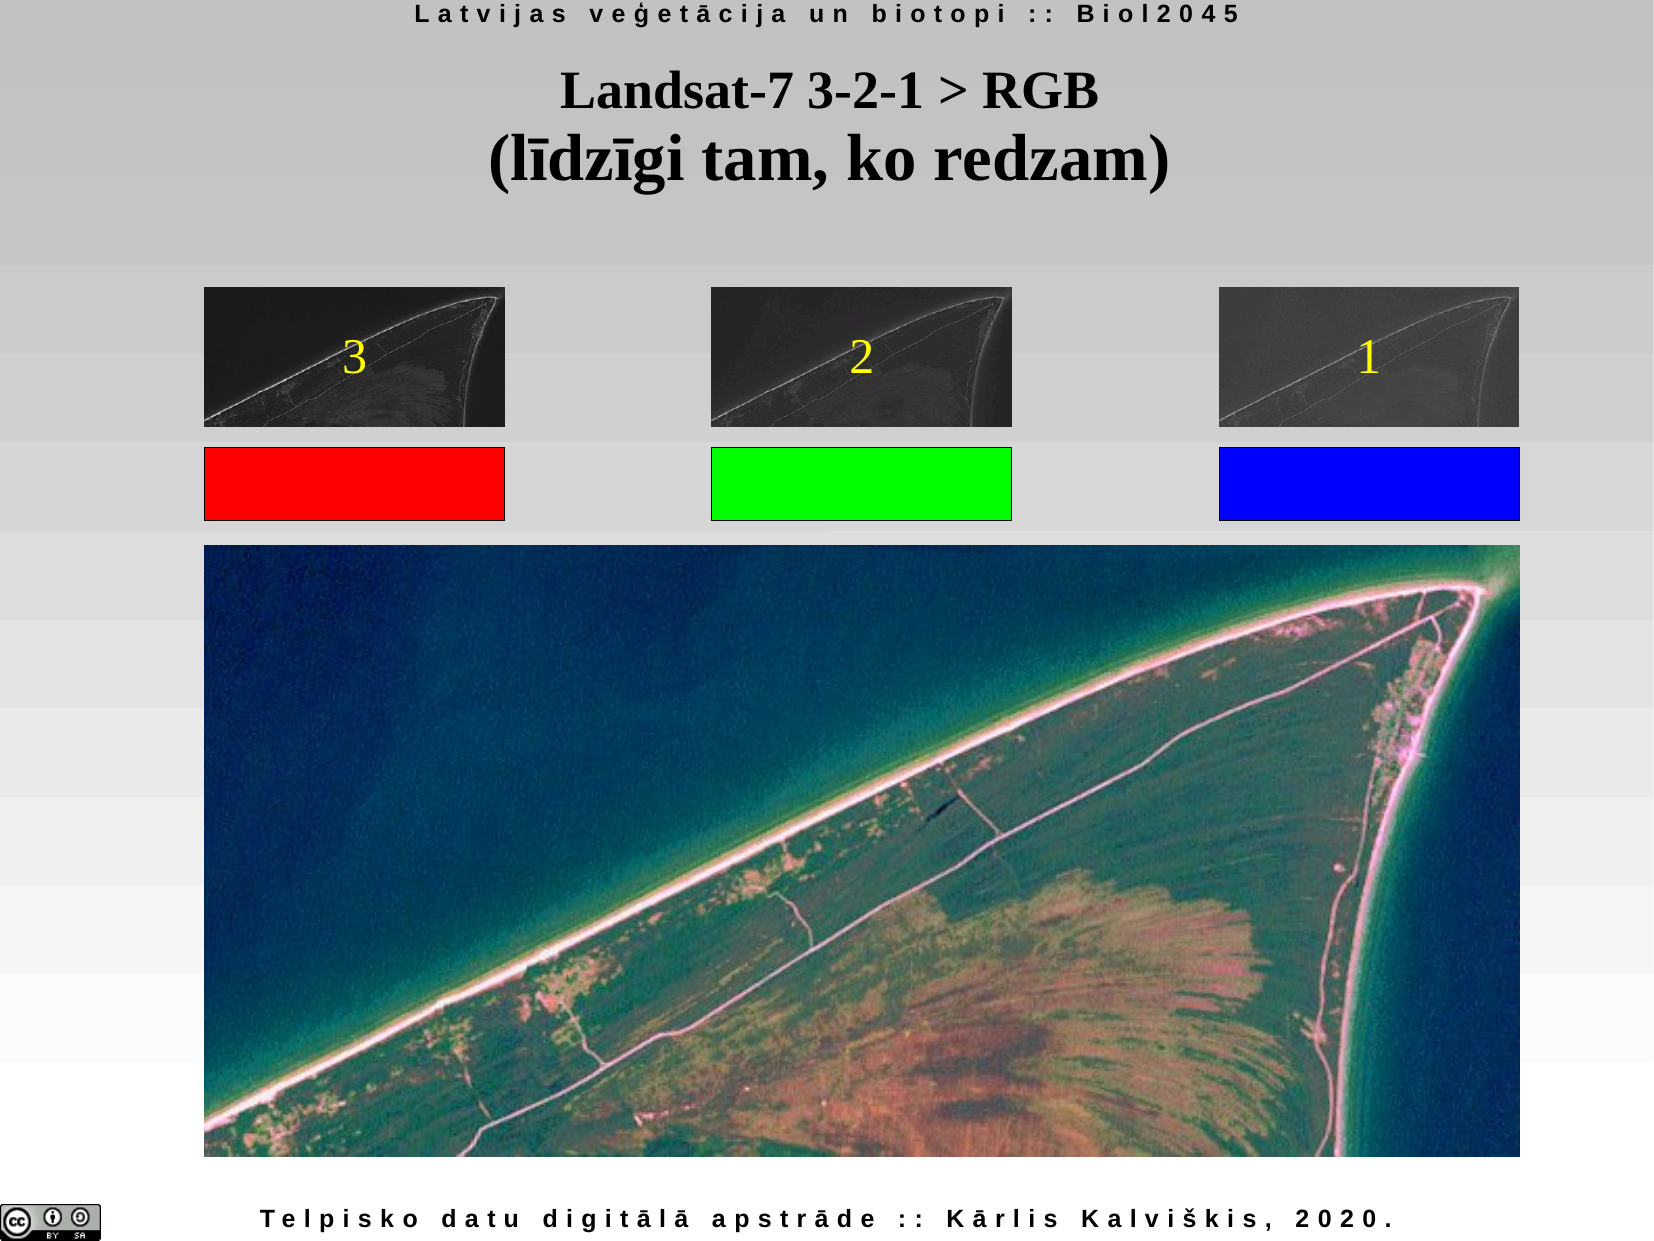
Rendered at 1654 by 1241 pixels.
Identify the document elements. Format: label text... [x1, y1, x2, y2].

text_box [204, 447, 505, 521]
text_box [711, 447, 1012, 521]
title Landsat-7 3-2-1 > RGB (līdzīgi tam, ko redzam) [34, 61, 1626, 296]
picture [0, 0, 1654, 1241]
text_box [1219, 447, 1520, 521]
